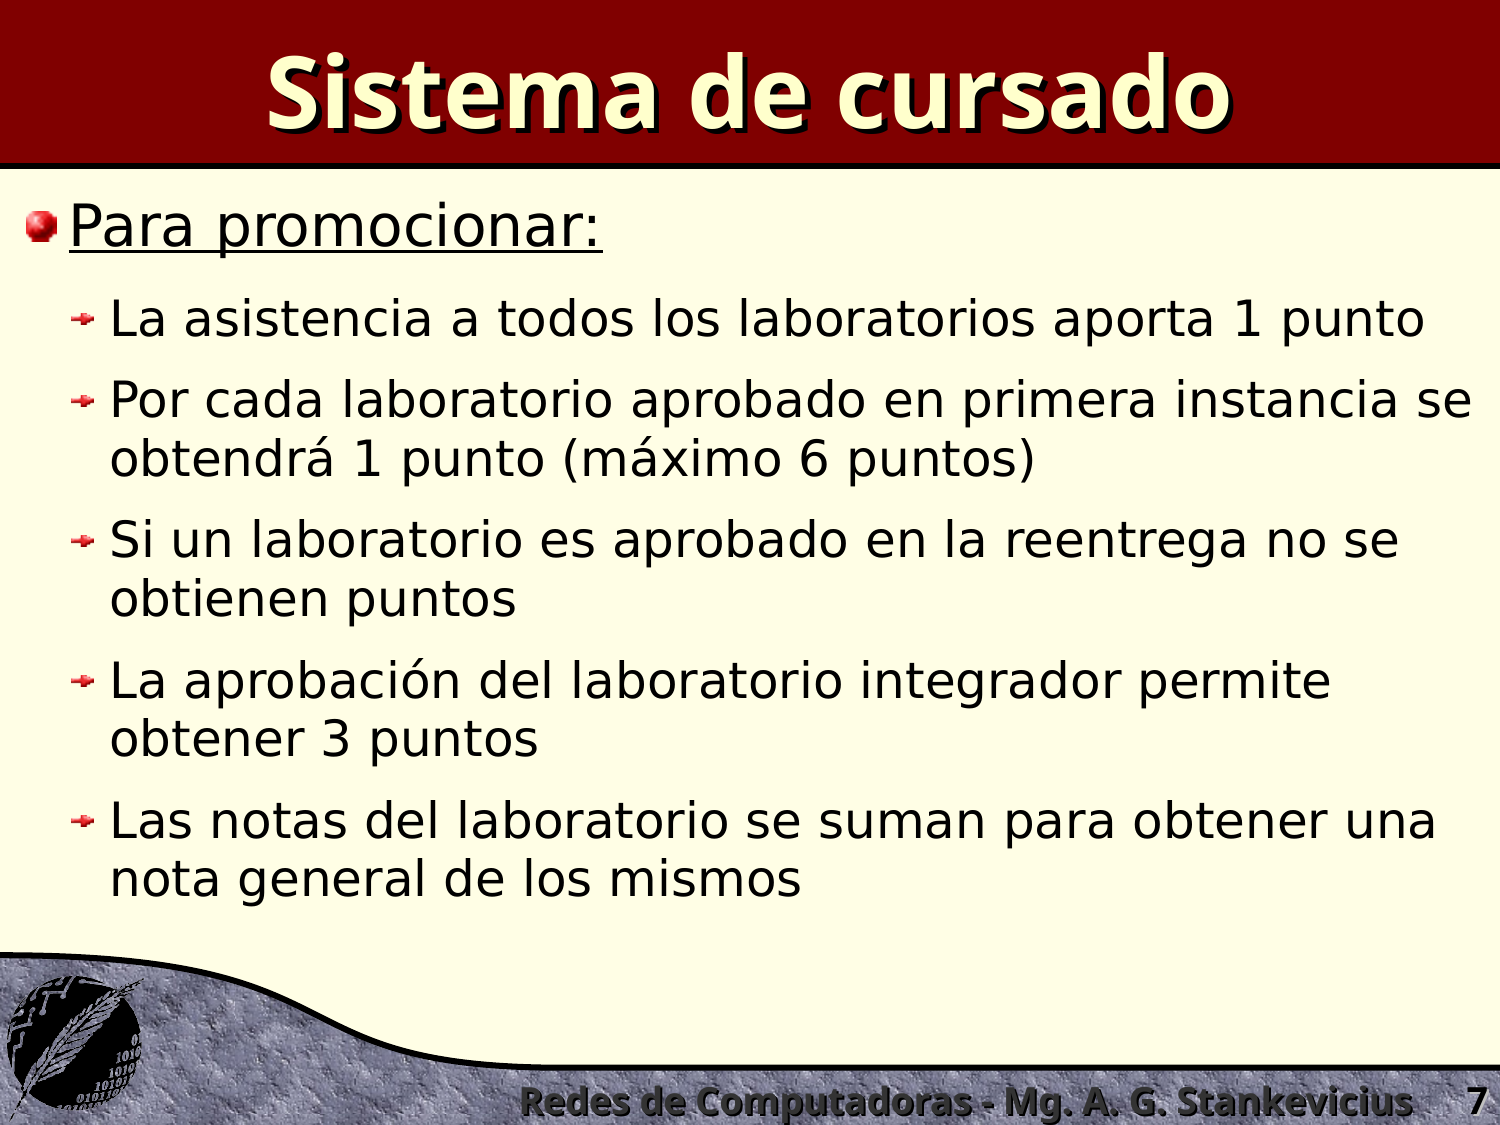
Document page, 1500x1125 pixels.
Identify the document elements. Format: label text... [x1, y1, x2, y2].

picture [0, 959, 1500, 1125]
picture [1047, 1100, 1054, 1110]
list Para promocionar: La asistencia a todos los laboratorios aporta 1 punto Por cada laboratorio aprobado en primera instancia se obtendrá 1 punto (máximo 6 puntos) Si un laboratorio es aprobado en la reentrega no se obtienen puntos La aprobación del laboratorio integrador permite obtener 3 puntos Las notas del laboratorio se suman para obtener una nota general de los mismos [11, 192, 1486, 909]
title Sistema de cursado [15, 5, 1485, 160]
picture [790, 1100, 795, 1110]
